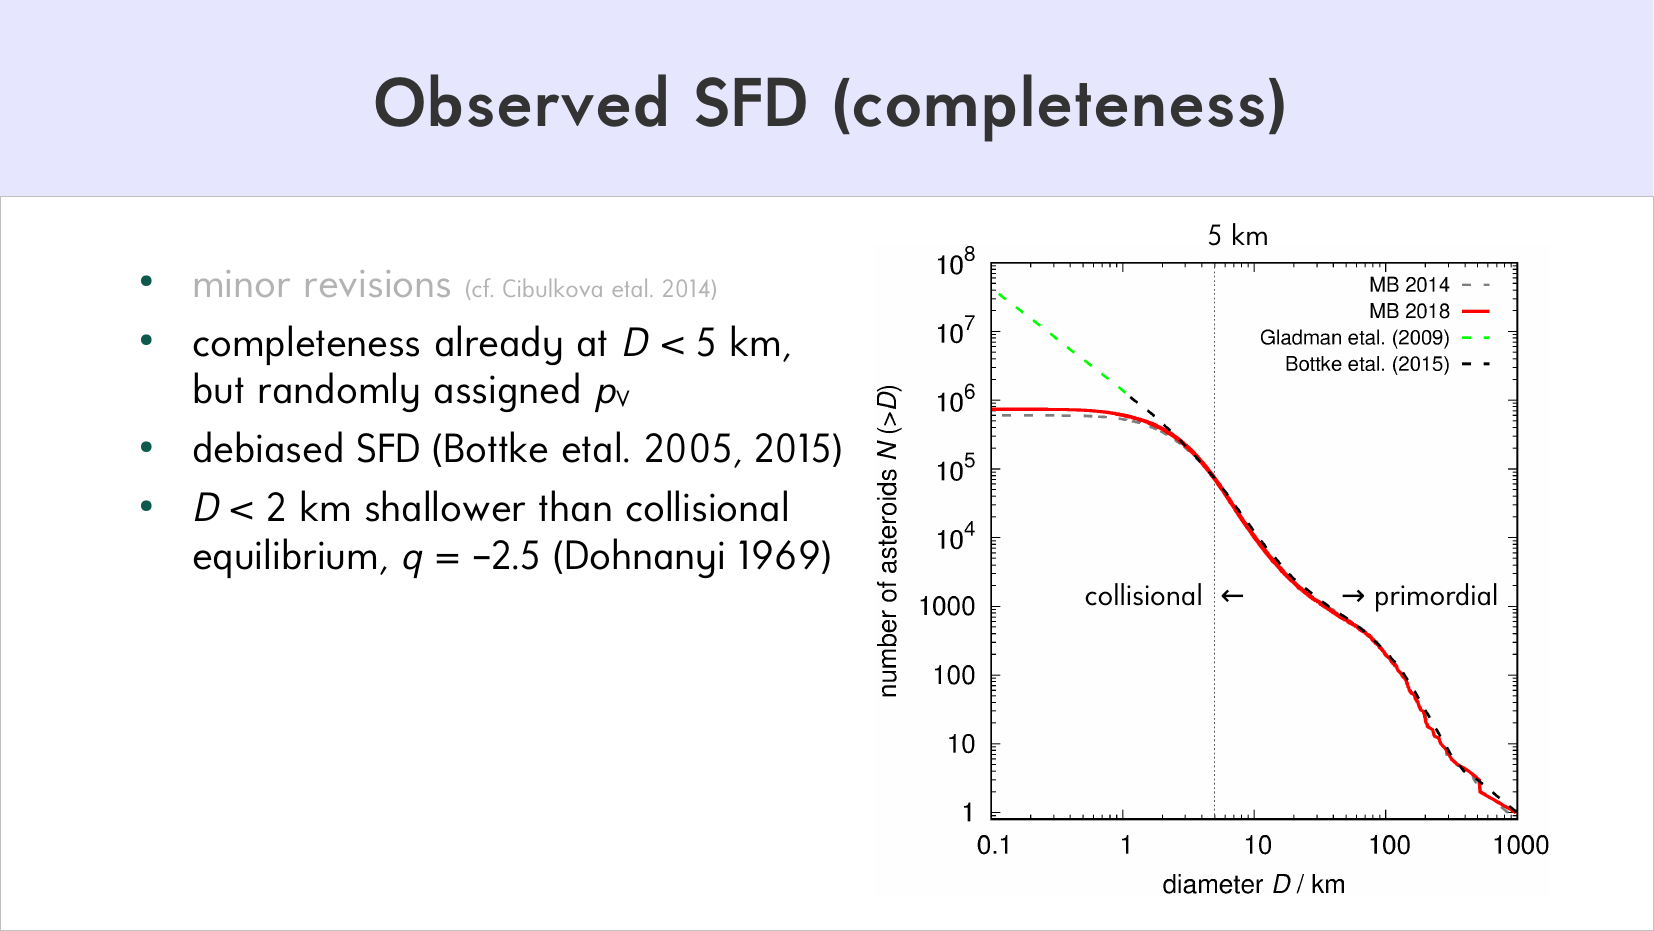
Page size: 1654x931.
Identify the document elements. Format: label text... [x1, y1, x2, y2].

title Observed SFD (completeness) [124, 23, 1537, 179]
text_box collisional ← → primordial [1069, 570, 1514, 620]
list minor revisions (cf. Cibulkova etal. 2014) completeness already at D < 5 km, but randomly assigned pV debiased SFD (Bottke etal. 2005, 2015) D < 2 km shallower than collisional equilibrium, q = −2.5 (Dohnanyi 1969) [121, 258, 853, 798]
picture [874, 244, 1550, 897]
text_box 5 km [1192, 210, 1284, 260]
